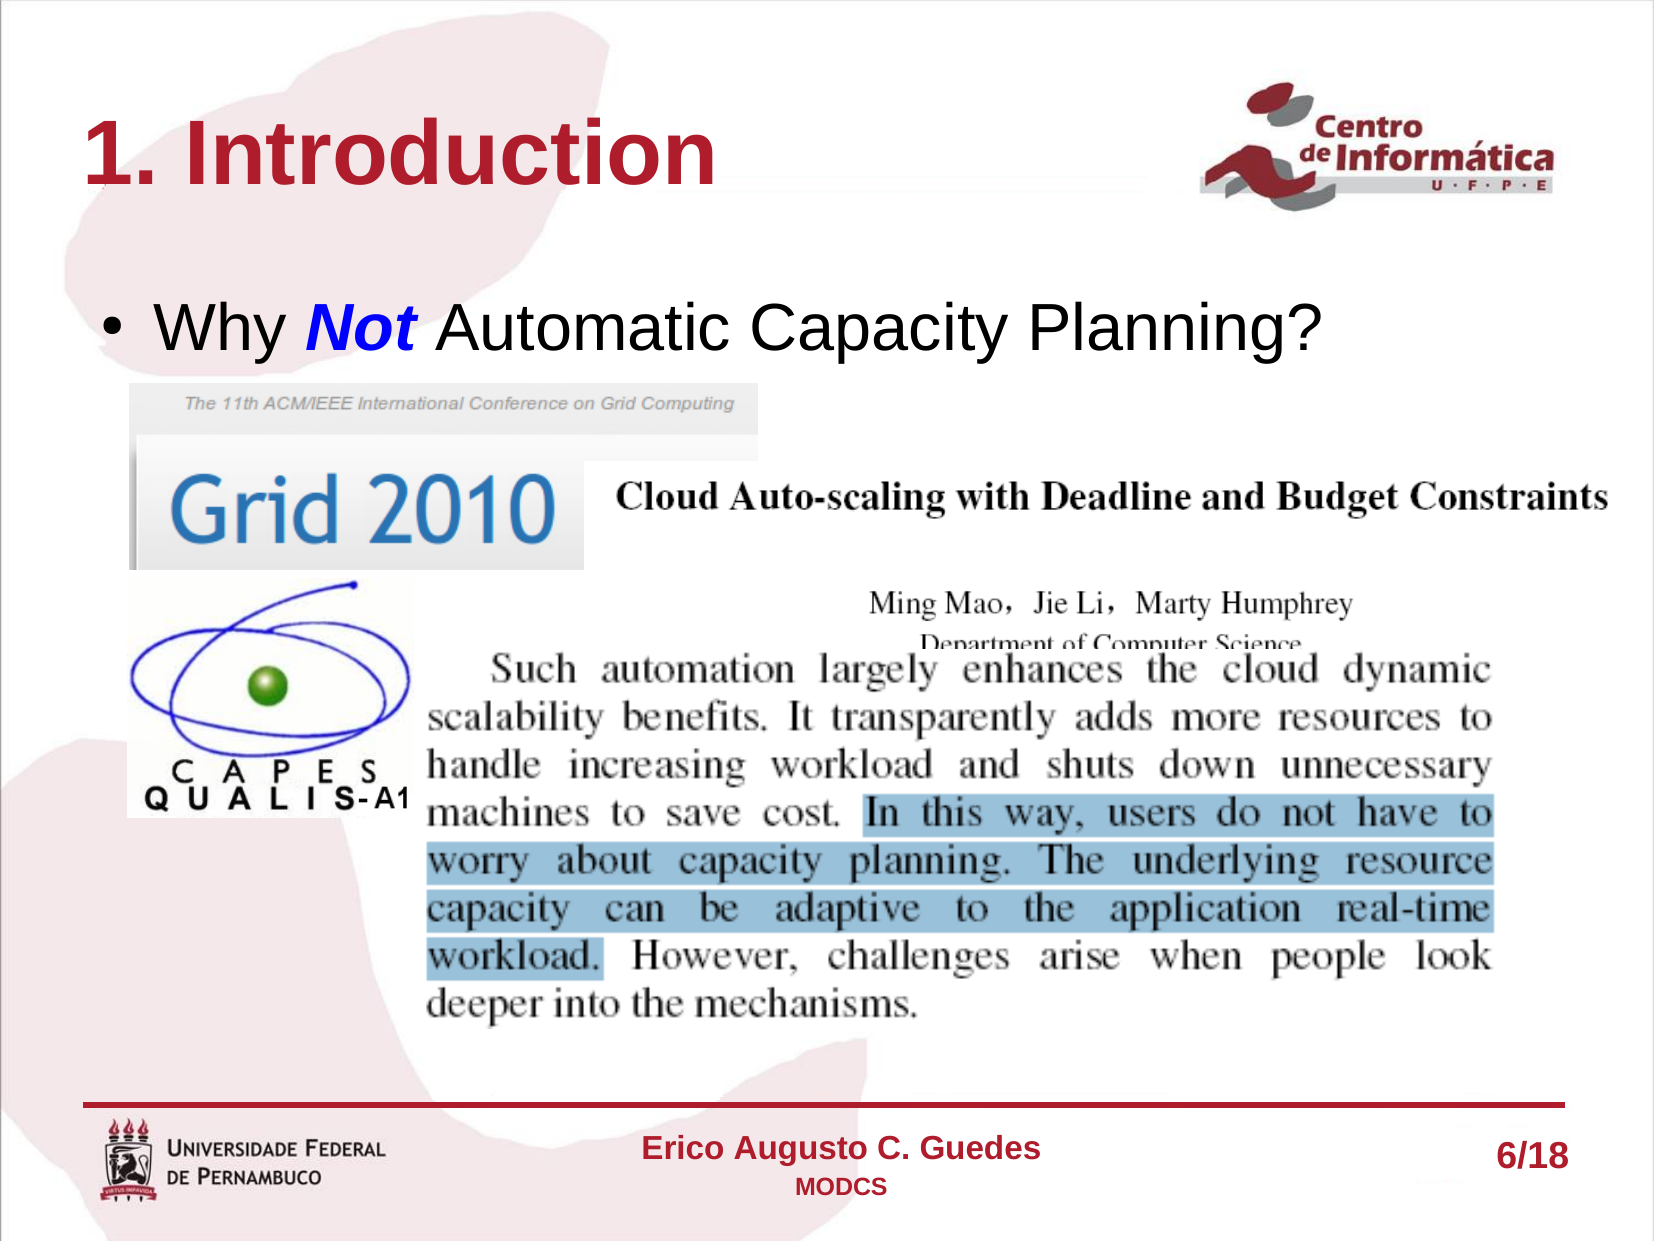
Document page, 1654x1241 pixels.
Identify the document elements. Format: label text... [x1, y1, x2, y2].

picture [0, 0, 1654, 1241]
title 1. Introduction [82, 56, 1571, 250]
list Why Not Automatic Capacity Planning? [82, 290, 1571, 1094]
